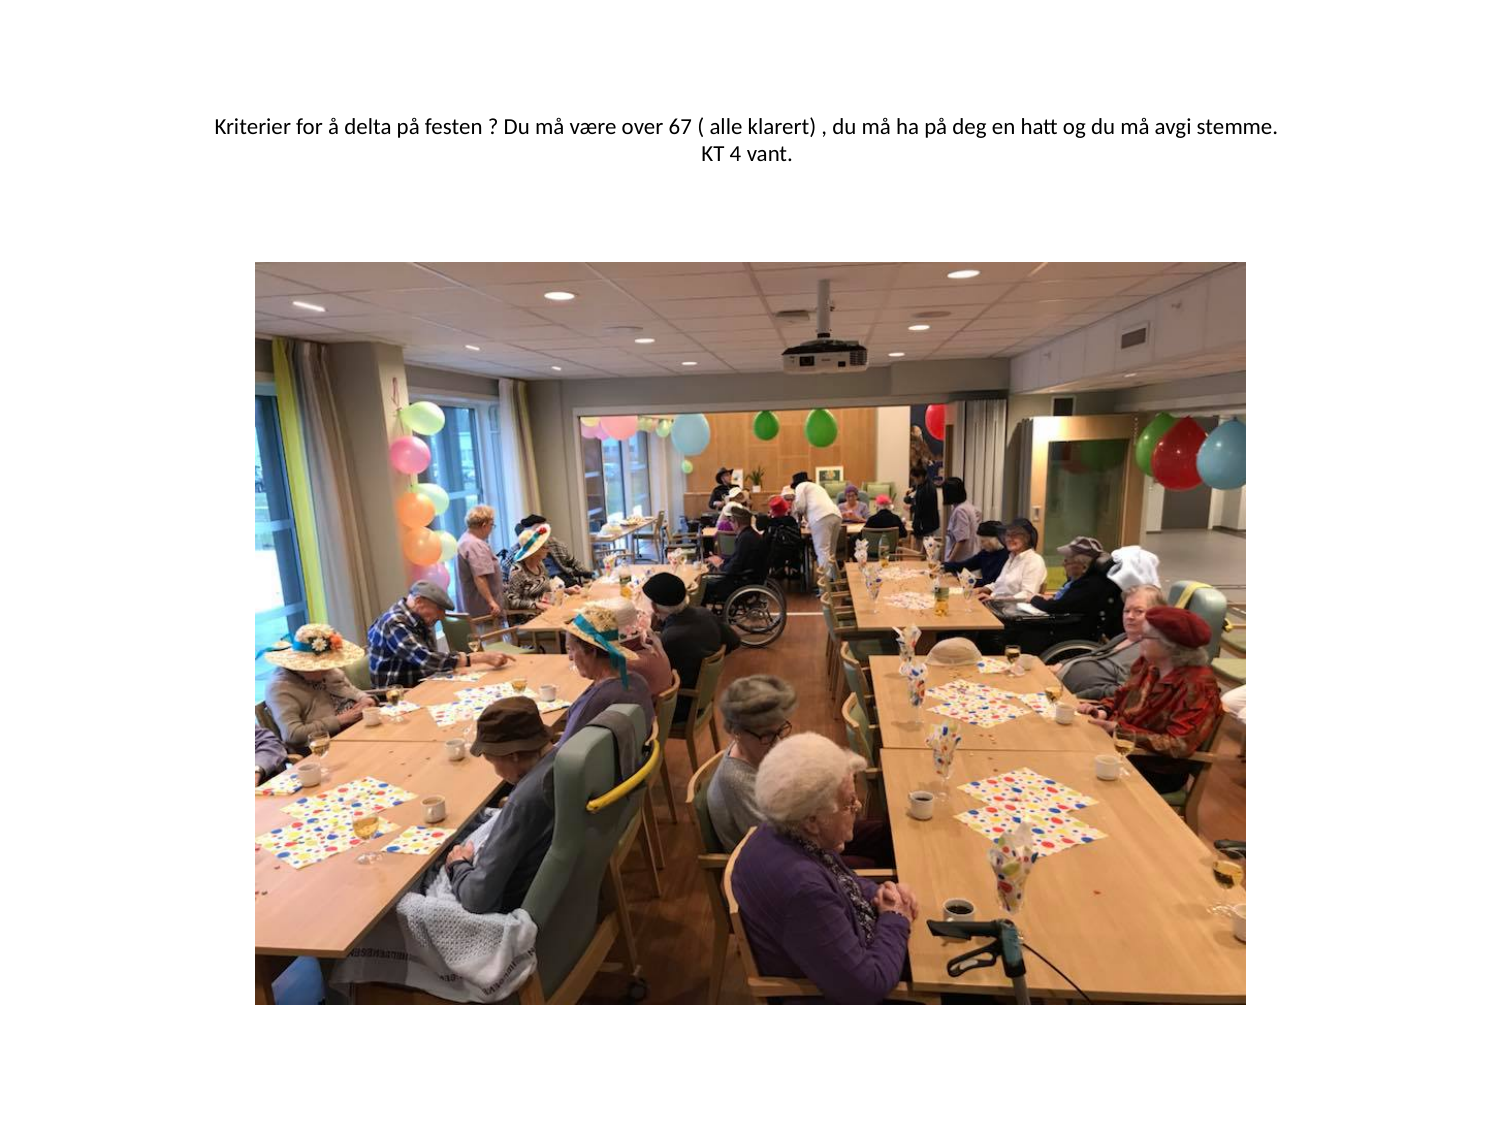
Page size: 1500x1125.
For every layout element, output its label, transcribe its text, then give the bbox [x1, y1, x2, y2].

title Kriterier for å delta på festen ? Du må være over 67 ( alle klarert) , du må ha på deg en hatt og du må avgi stemme. KT 4 vant. [75, 45, 1426, 233]
picture [255, 262, 1246, 1005]
